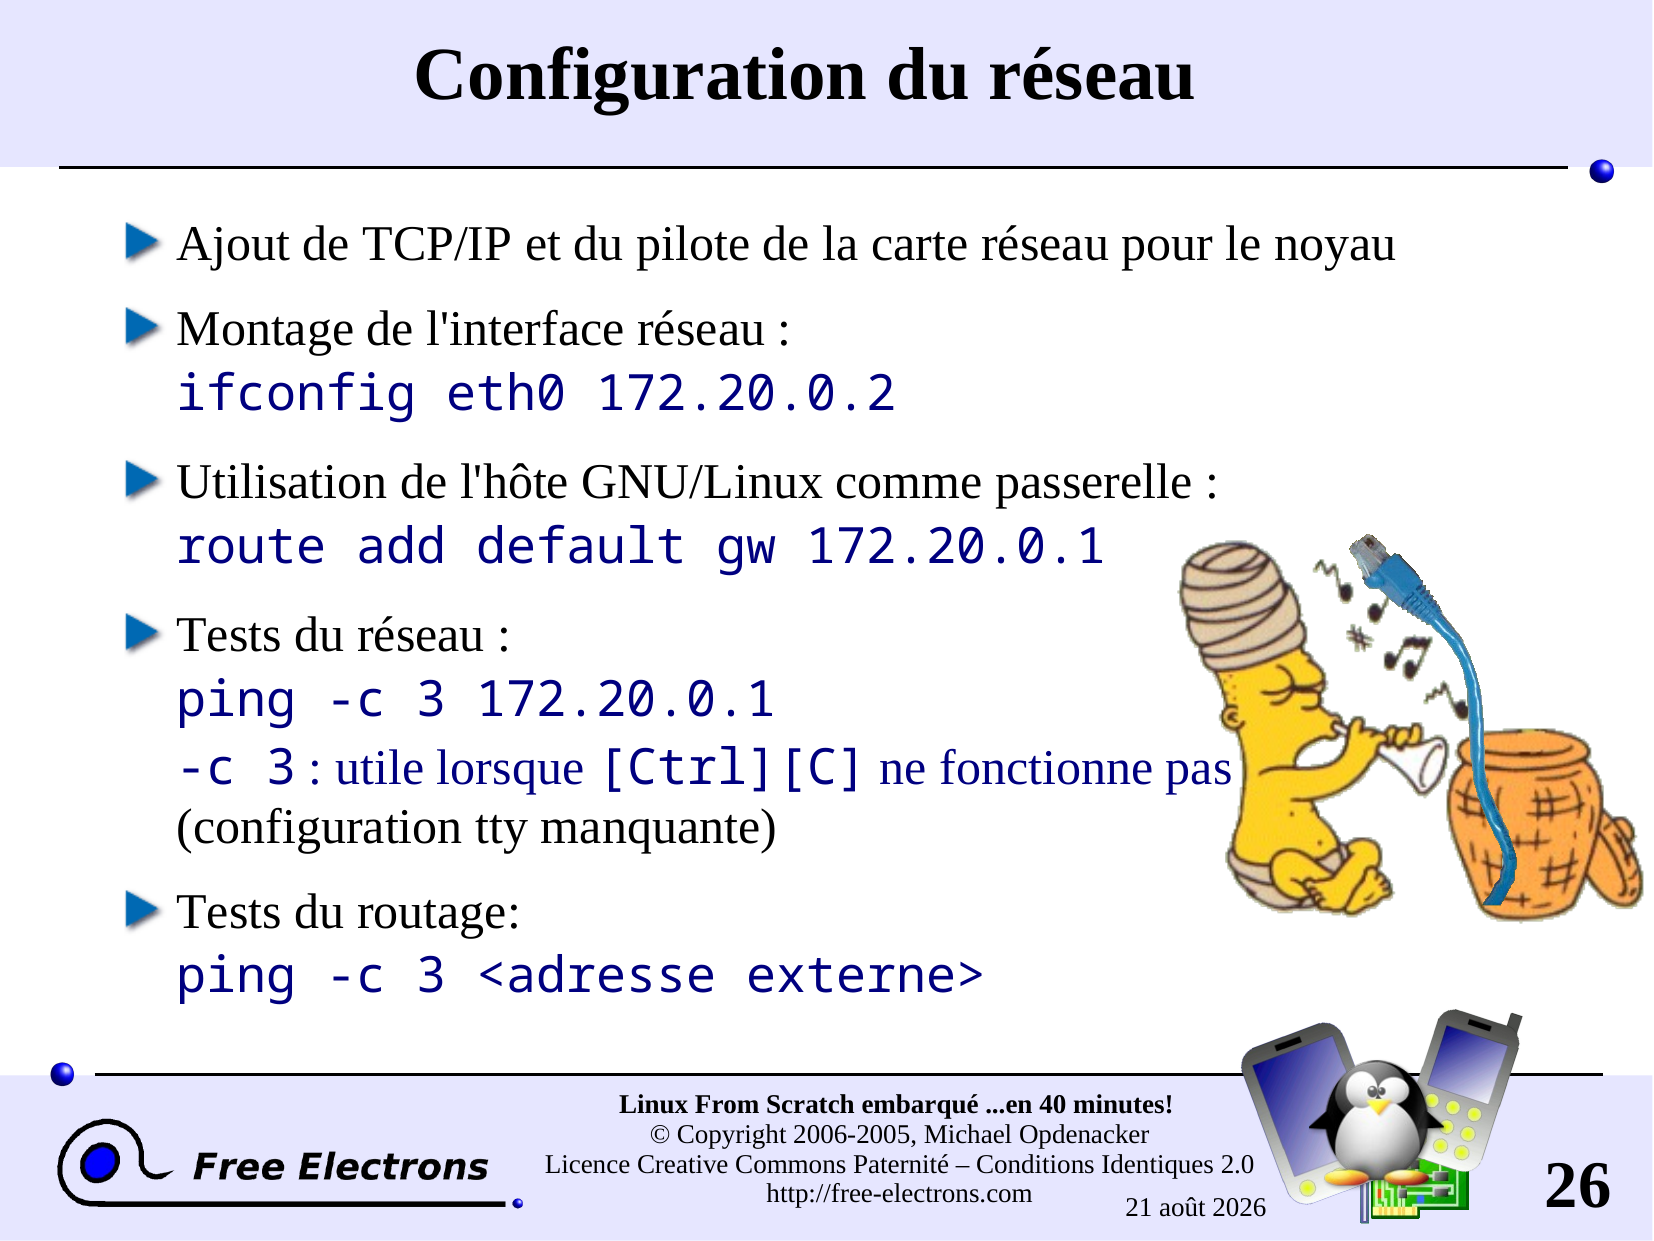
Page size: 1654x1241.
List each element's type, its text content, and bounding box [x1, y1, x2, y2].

title Configuration du réseau [60, 25, 1551, 124]
picture [1174, 523, 1653, 930]
picture [50, 1108, 527, 1216]
list Ajout de TCP/IP et du pilote de la carte réseau pour le noyau Montage de l'interface réseau : ifconfig eth0 172.20.0.2 Utilisation de l'hôte GNU/Linux comme passerelle : route add default gw 172.20.0.1 Tests du réseau : ping -c 3 172.20.0.1 -c 3 : utile lorsque [Ctrl][C] ne fonctionne pas (configuration tty manquante) Tests du routage: ping -c 3 <adresse externe> [105, 216, 1518, 1067]
picture [1231, 1008, 1537, 1241]
